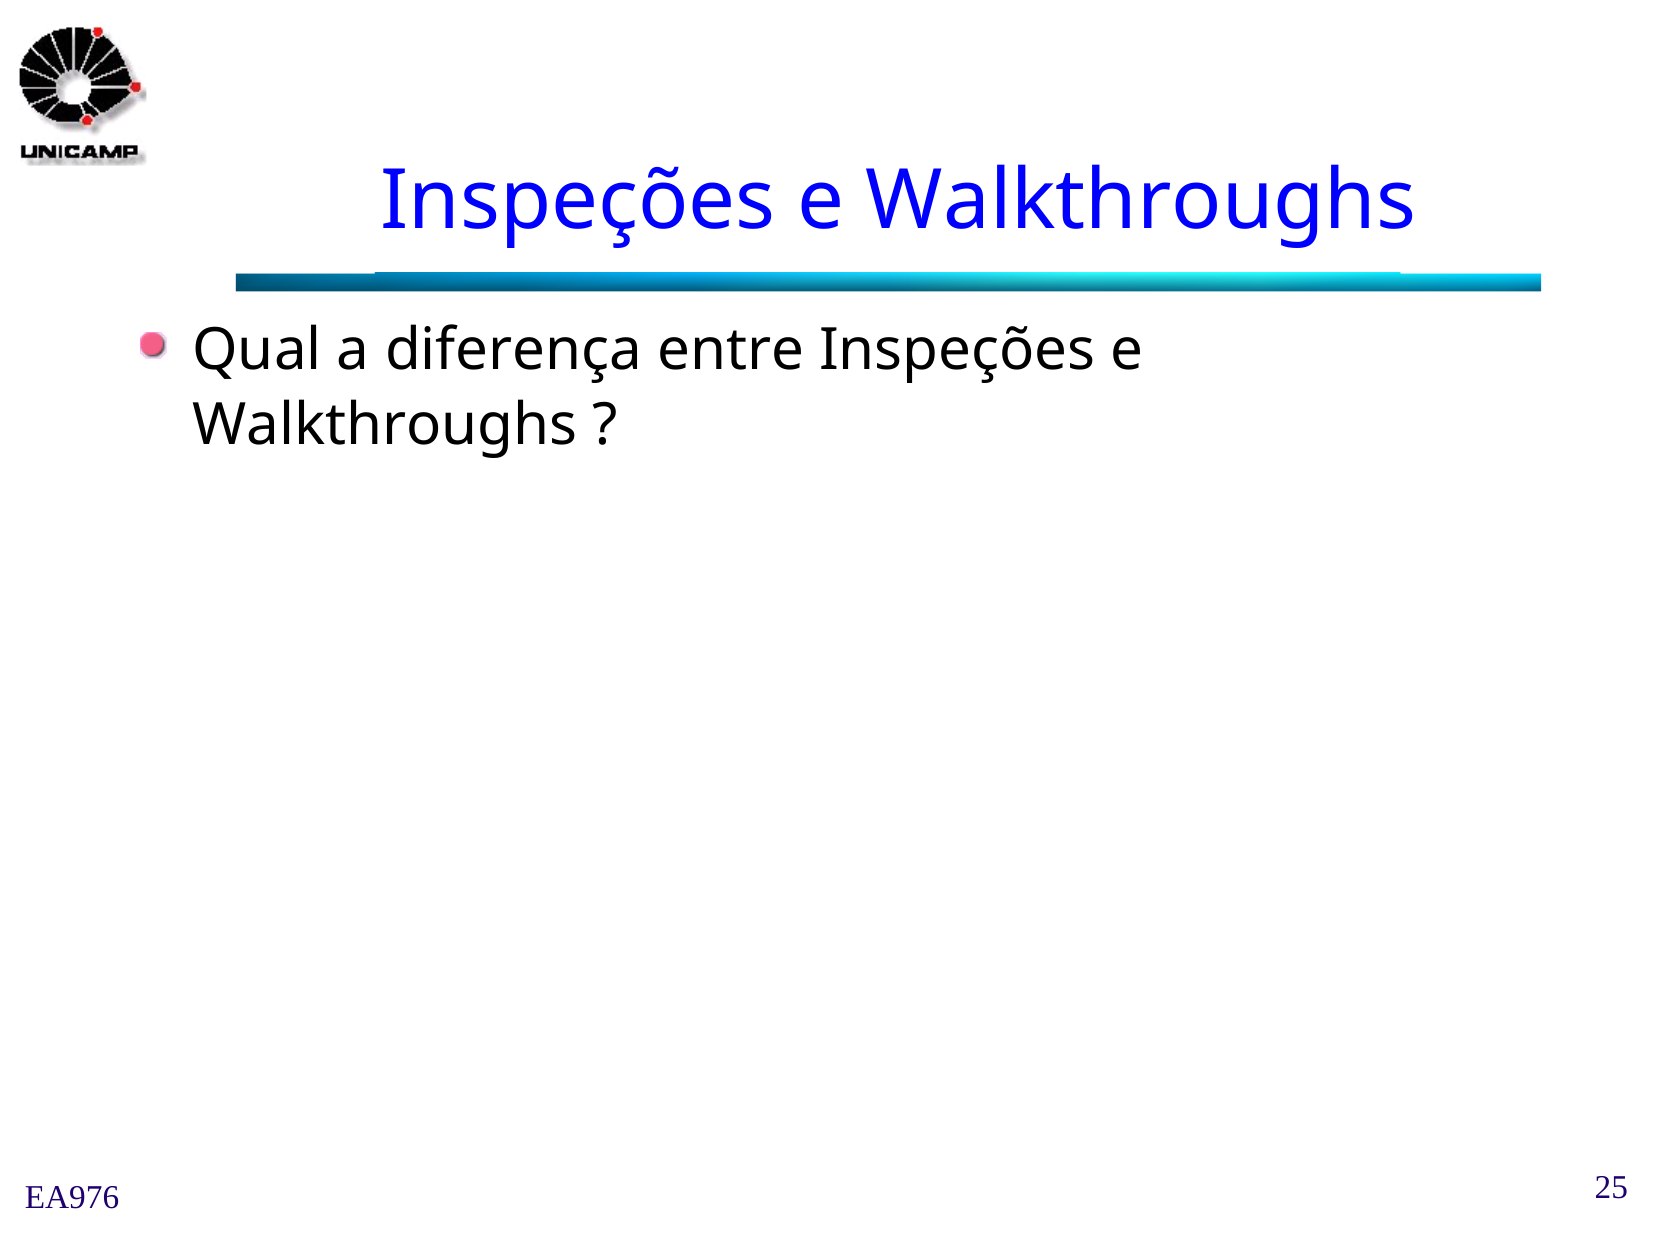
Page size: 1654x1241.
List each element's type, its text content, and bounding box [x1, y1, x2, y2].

title Inspeções e Walkthroughs [264, 57, 1534, 250]
picture [125, 272, 1654, 295]
list Qual a diferença entre Inspeções e Walkthroughs ? [121, 309, 1534, 1167]
